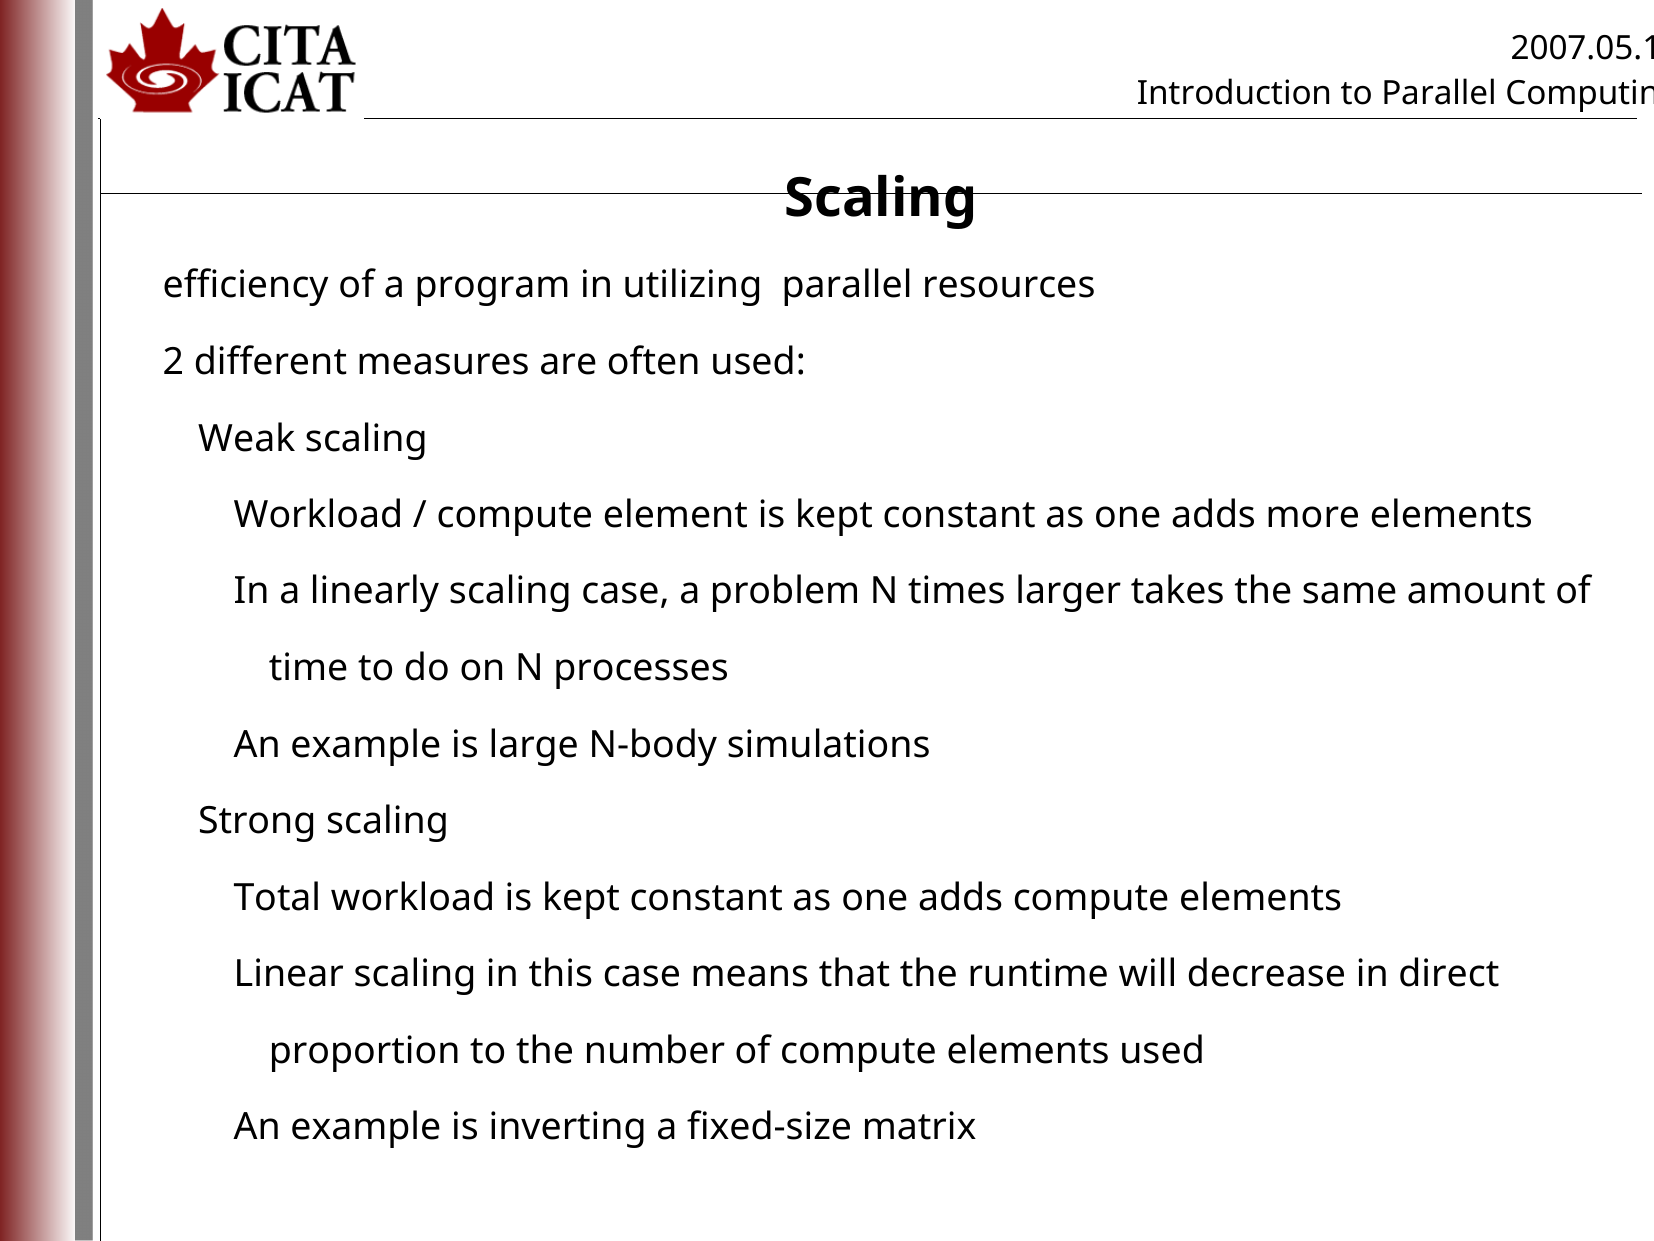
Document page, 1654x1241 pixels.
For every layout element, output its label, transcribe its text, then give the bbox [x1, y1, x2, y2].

text_box efficiency of a program in utilizing parallel resources 2 different measures are often used: Weak scaling Workload / compute element is kept constant as one adds more elements In a linearly scaling case, a problem N times larger takes the same amount of time to do on N processes An example is large N-body simulations Strong scaling Total workload is kept constant as one adds compute elements Linear scaling in this case means that the runtime will decrease in direct proportion to the number of compute elements used An example is inverting a fixed-size matrix One usually compares parallel efficiency to the expected linear scaling [112, 225, 1613, 1168]
picture [100, 5, 364, 119]
text_box 2007.05.18 Introduction to Parallel Computing [1122, 16, 1654, 113]
text_box [0, 0, 76, 1241]
text_box Scaling [112, 114, 1651, 196]
